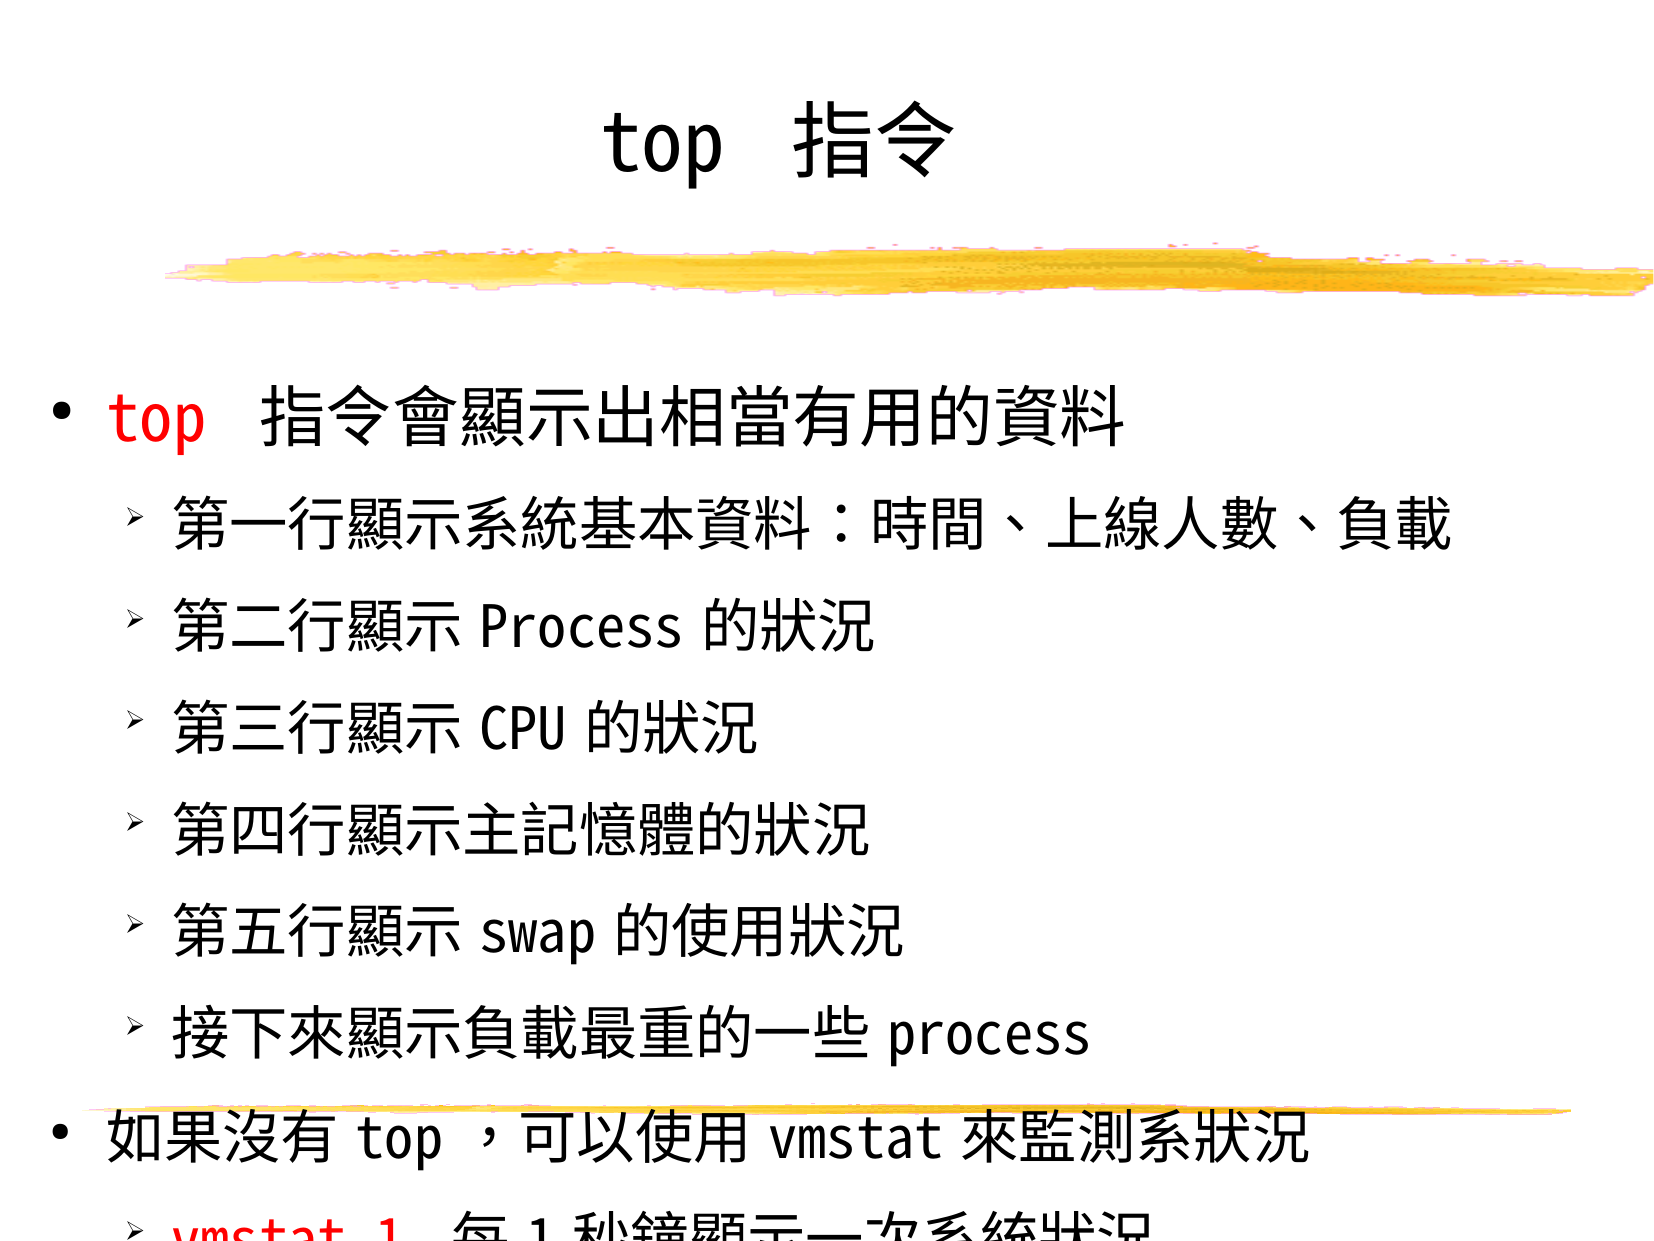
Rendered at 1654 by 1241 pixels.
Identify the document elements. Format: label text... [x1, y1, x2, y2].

picture [165, 237, 1654, 308]
title top 指令 [76, 28, 1482, 236]
picture [82, 1103, 1571, 1117]
list top 指令會顯示出相當有用的資料 第一行顯示系統基本資料：時間、上線人數、負載 第二行顯示Process的狀況 第三行顯示CPU的狀況 第四行顯示主記憶體的狀況 第五行顯示swap的使用狀況 接下來顯示負載最重的一些process 如果沒有top，可以使用vmstat來監測系狀況 vmstat 1 每1秒鐘顯示一次系統狀況 [49, 358, 1603, 1103]
